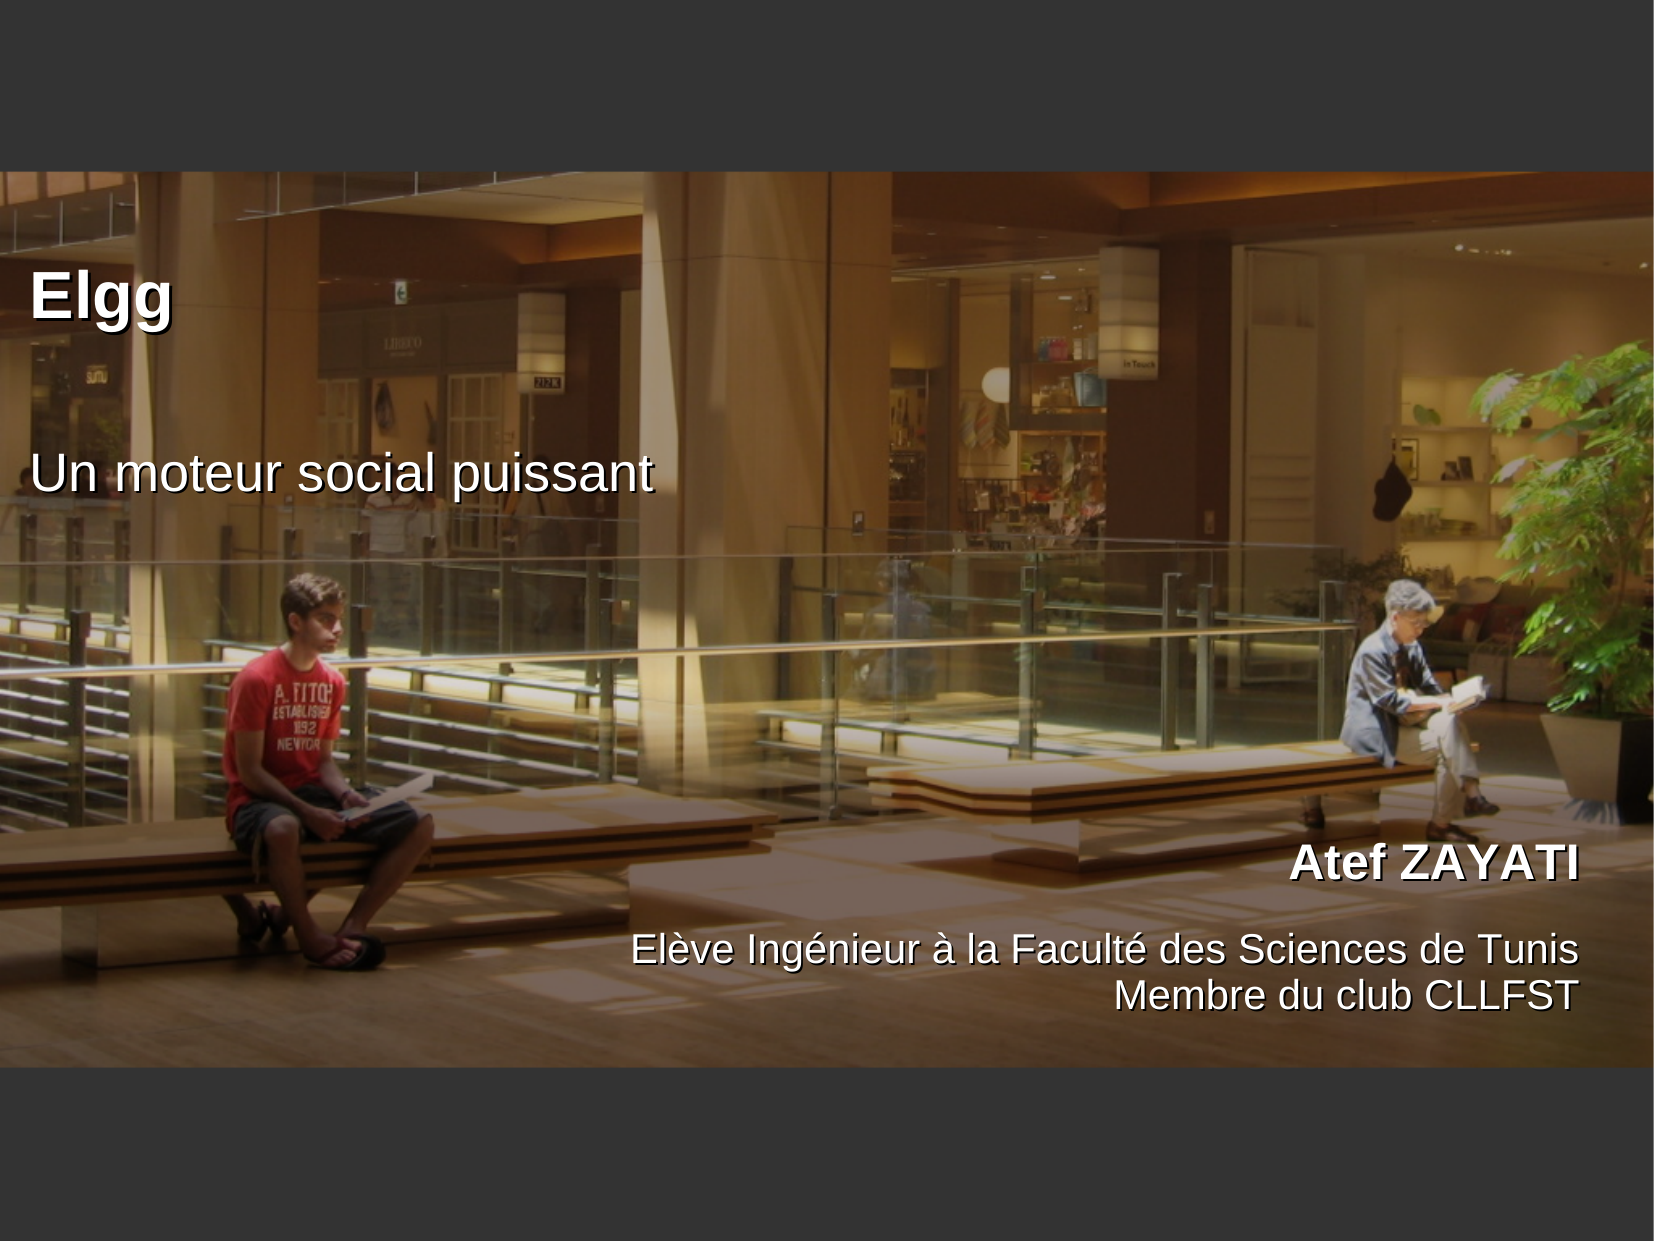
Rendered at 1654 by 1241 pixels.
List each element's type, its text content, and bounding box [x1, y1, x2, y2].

subtitle Un moteur social puissant [29, 391, 1506, 554]
title Elgg [29, 214, 1506, 377]
picture [0, 0, 1654, 1241]
